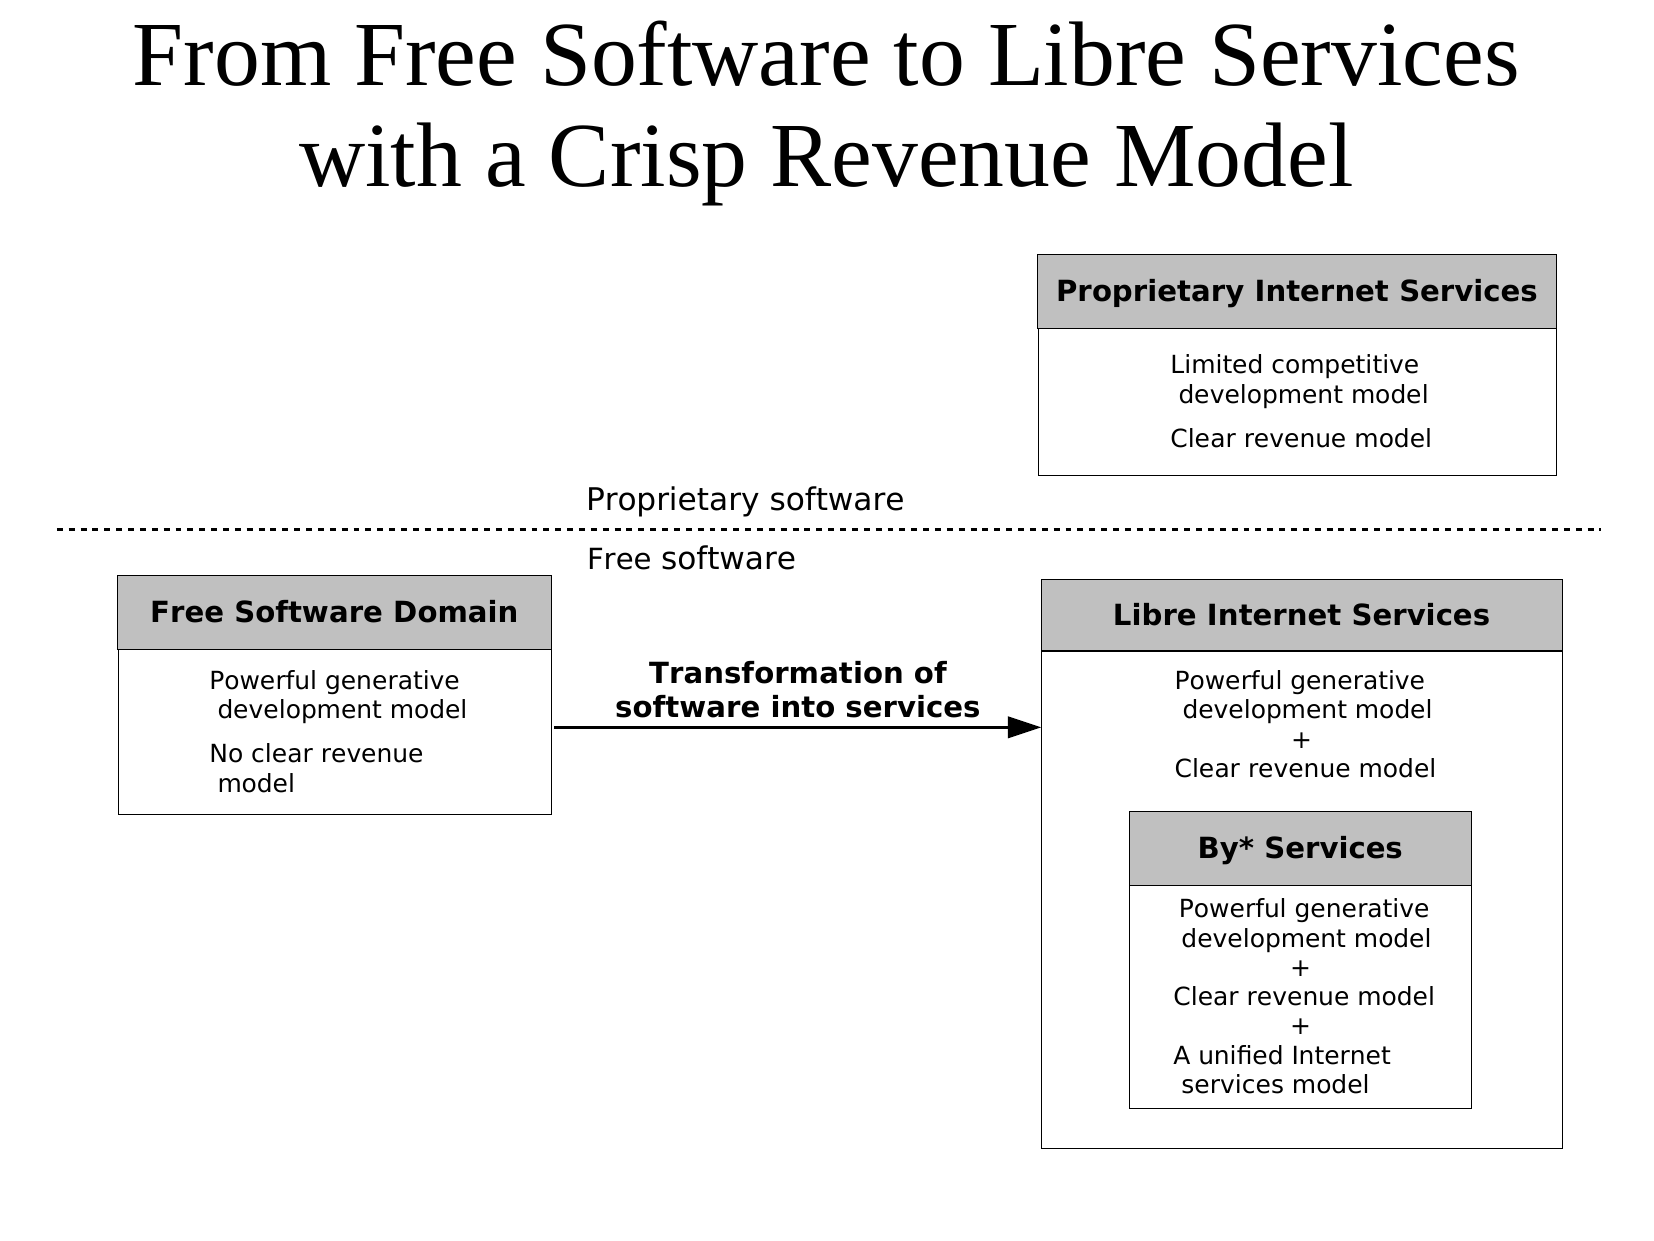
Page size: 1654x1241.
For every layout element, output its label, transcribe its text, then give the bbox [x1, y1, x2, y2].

text_box Proprietary Internet Services [1037, 254, 1557, 329]
text_box Libre Internet Services [1041, 579, 1563, 651]
text_box Free software [587, 540, 848, 596]
text_box Proprietary software [586, 481, 984, 538]
text_box Powerful generative development model No clear revenue model [118, 650, 552, 815]
text_box Powerful generative development model + Clear revenue model [1041, 651, 1563, 1149]
text_box Limited competitive development model Clear revenue model [1038, 329, 1557, 476]
title From Free Software to Libre Services with a Crisp Revenue Model [121, 0, 1534, 232]
text_box Free Software Domain [117, 575, 552, 650]
text_box Transformation of software into services [615, 656, 1071, 762]
